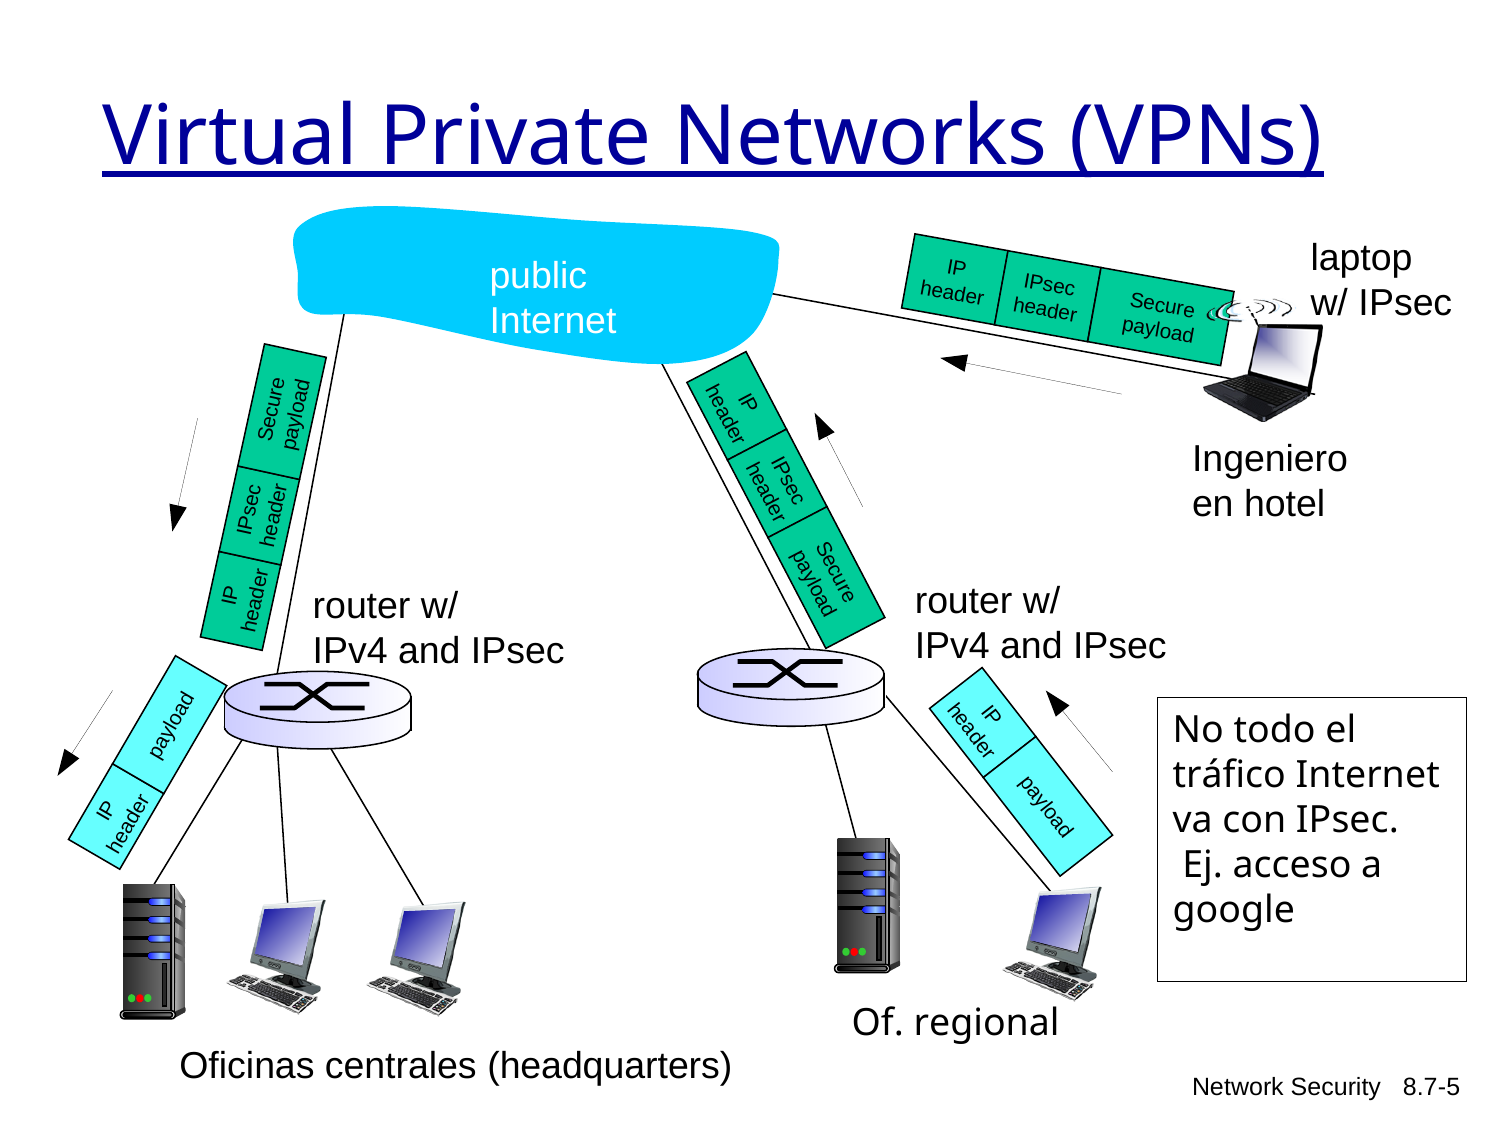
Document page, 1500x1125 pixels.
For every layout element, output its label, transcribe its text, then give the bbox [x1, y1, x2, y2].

text_box payload [983, 736, 1113, 877]
text_box IP header [901, 233, 1007, 325]
text_box laptop w/ IPsec [1295, 225, 1468, 331]
text_box [120, 884, 186, 1019]
text_box IP header [686, 351, 787, 460]
text_box IPsec header [727, 429, 827, 537]
text_box Secure payload [237, 343, 327, 480]
text_box No todo el tráfico Internet va con IPsec. Ej. acceso a google [1157, 697, 1467, 982]
text_box Of. regional [836, 989, 1075, 1051]
text_box [697, 648, 884, 727]
text_box IP header [68, 764, 164, 870]
picture [202, 894, 328, 1023]
text_box router w/ IPv4 and IPsec [297, 573, 580, 680]
text_box [1030, 893, 1091, 953]
text_box IP header [200, 551, 281, 651]
title Virtual Private Networks (VPNs) [87, 37, 1452, 225]
text_box [834, 838, 901, 973]
text_box [293, 225, 780, 365]
text_box [224, 671, 411, 749]
text_box router w/ IPv4 and IPsec [899, 568, 1182, 674]
text_box IPsec header [994, 250, 1100, 342]
text_box Ingeniero en hotel [1177, 426, 1363, 533]
text_box IPsec header [219, 467, 300, 565]
text_box Network Security [762, 1062, 1397, 1114]
text_box Oficinas centrales (headquarters) [164, 1032, 748, 1094]
text_box [254, 906, 316, 966]
picture [342, 896, 468, 1025]
picture [1203, 296, 1323, 422]
text_box Secure payload [1087, 267, 1235, 363]
text_box [394, 909, 456, 968]
text_box Secure payload [767, 506, 885, 649]
text_box payload [112, 655, 227, 794]
text_box IP header [929, 674, 1036, 778]
text_box public Internet [474, 243, 632, 350]
picture [978, 881, 1104, 1010]
